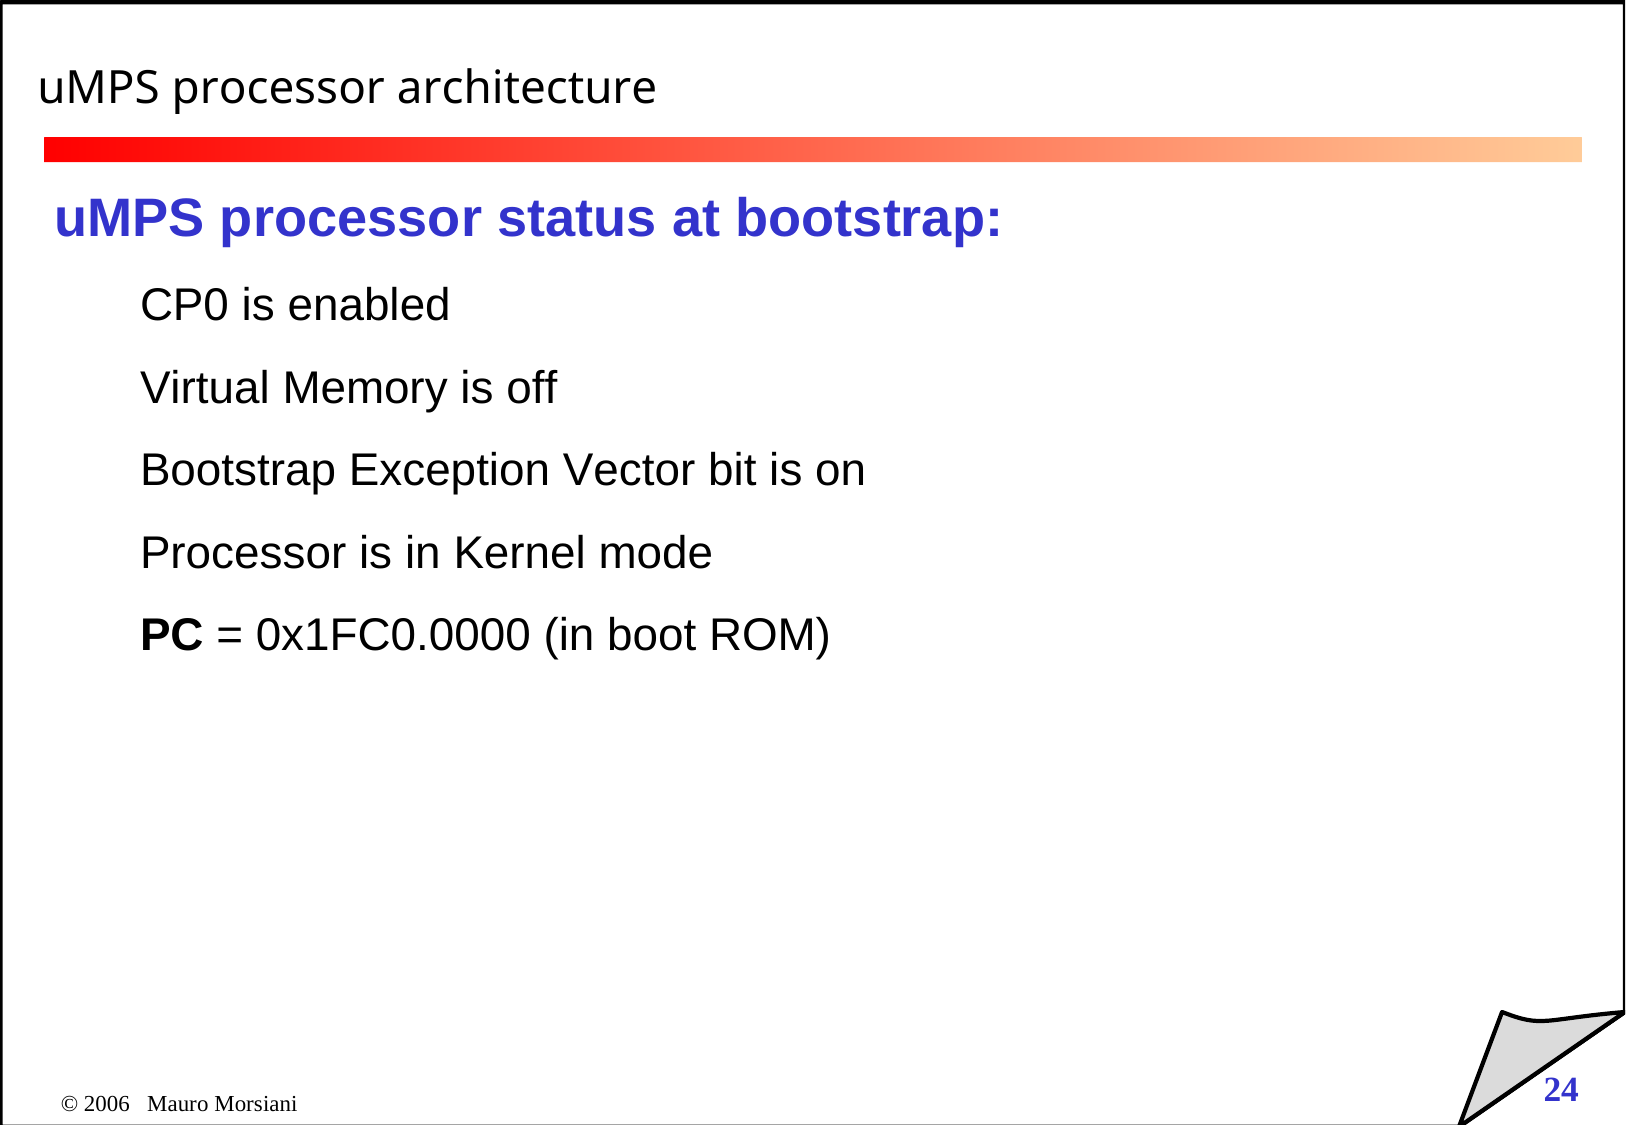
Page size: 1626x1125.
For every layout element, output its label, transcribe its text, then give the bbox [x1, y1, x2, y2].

list uMPS processor status at bootstrap: CP0 is enabled Virtual Memory is off Bootstrap Exception Vector bit is on Processor is in Kernel mode PC = 0x1FC0.0000 (in boot ROM) [54, 187, 1571, 1124]
title uMPS processor architecture [37, 44, 1588, 131]
